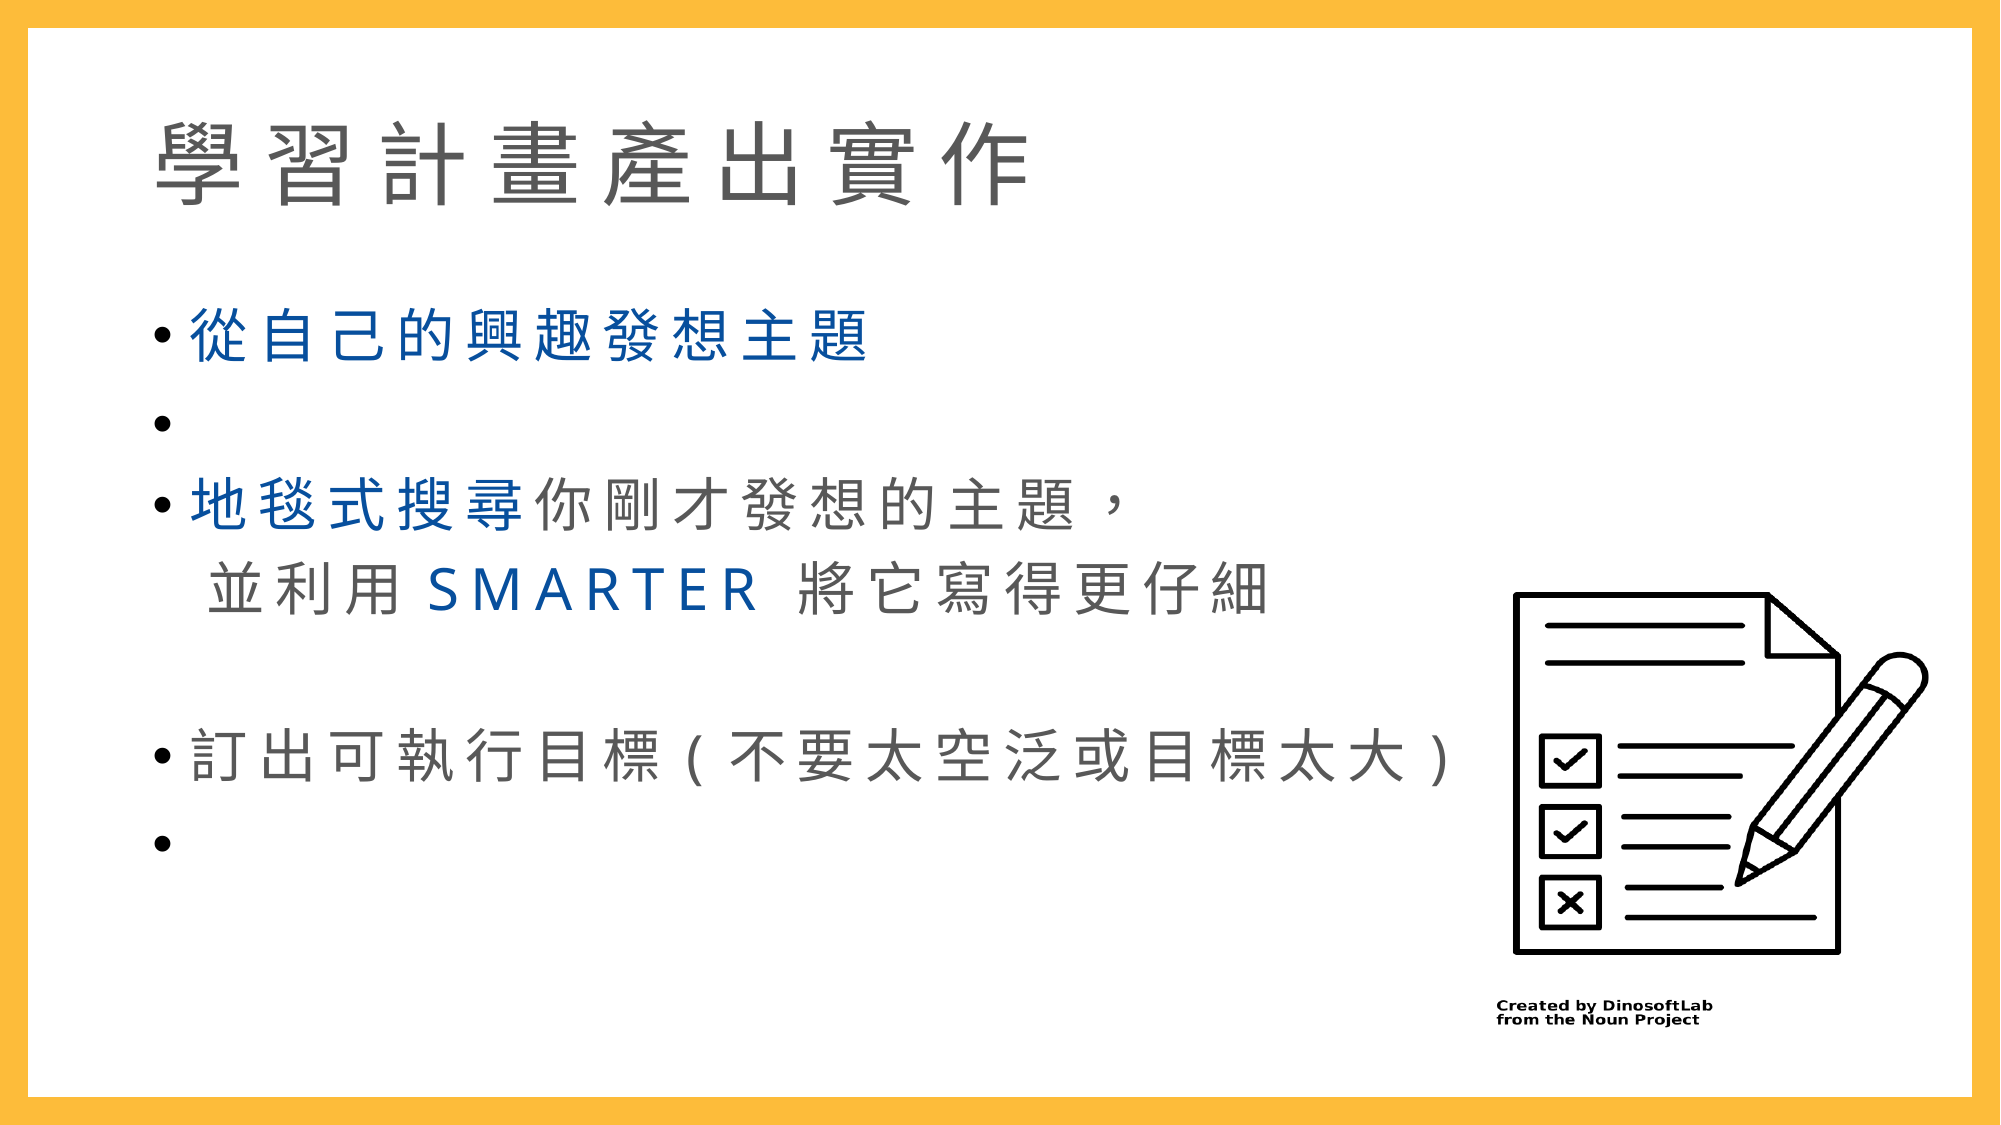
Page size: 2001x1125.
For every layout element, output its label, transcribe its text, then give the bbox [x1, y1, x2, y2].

title 學習計畫產出實作 [137, 59, 1863, 278]
picture [1440, 578, 1972, 1066]
list 從自己的興趣發想主題 地毯式搜尋你剛才發想的主題， 並利用SMARTER 將它寫得更仔細 訂出可執行目標(不要太空泛或目標太大) [137, 299, 1863, 1014]
